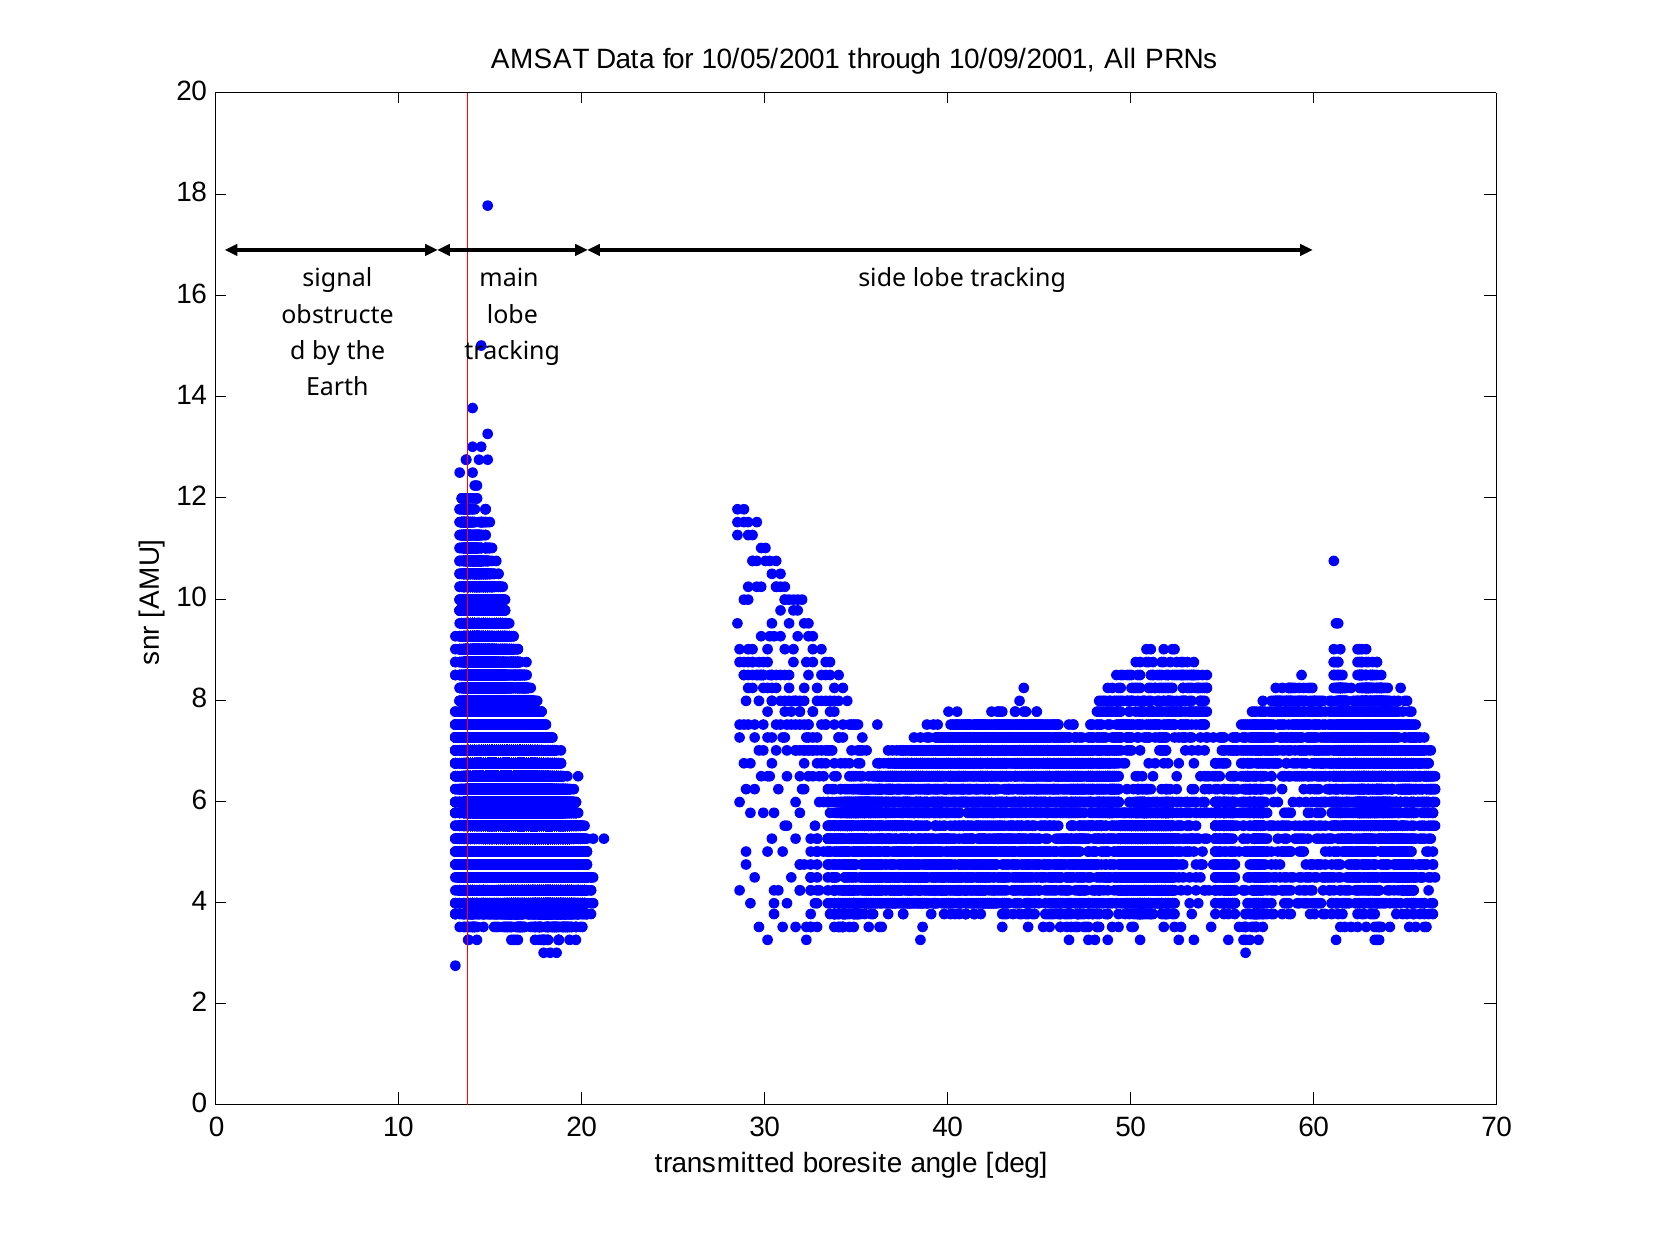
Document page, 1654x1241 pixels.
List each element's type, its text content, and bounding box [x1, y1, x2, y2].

text_box signal obstructed by the Earth [262, 249, 413, 385]
text_box side lobe tracking [812, 249, 1113, 296]
picture [0, 0, 1654, 1241]
text_box main lobe tracking [437, 249, 588, 325]
